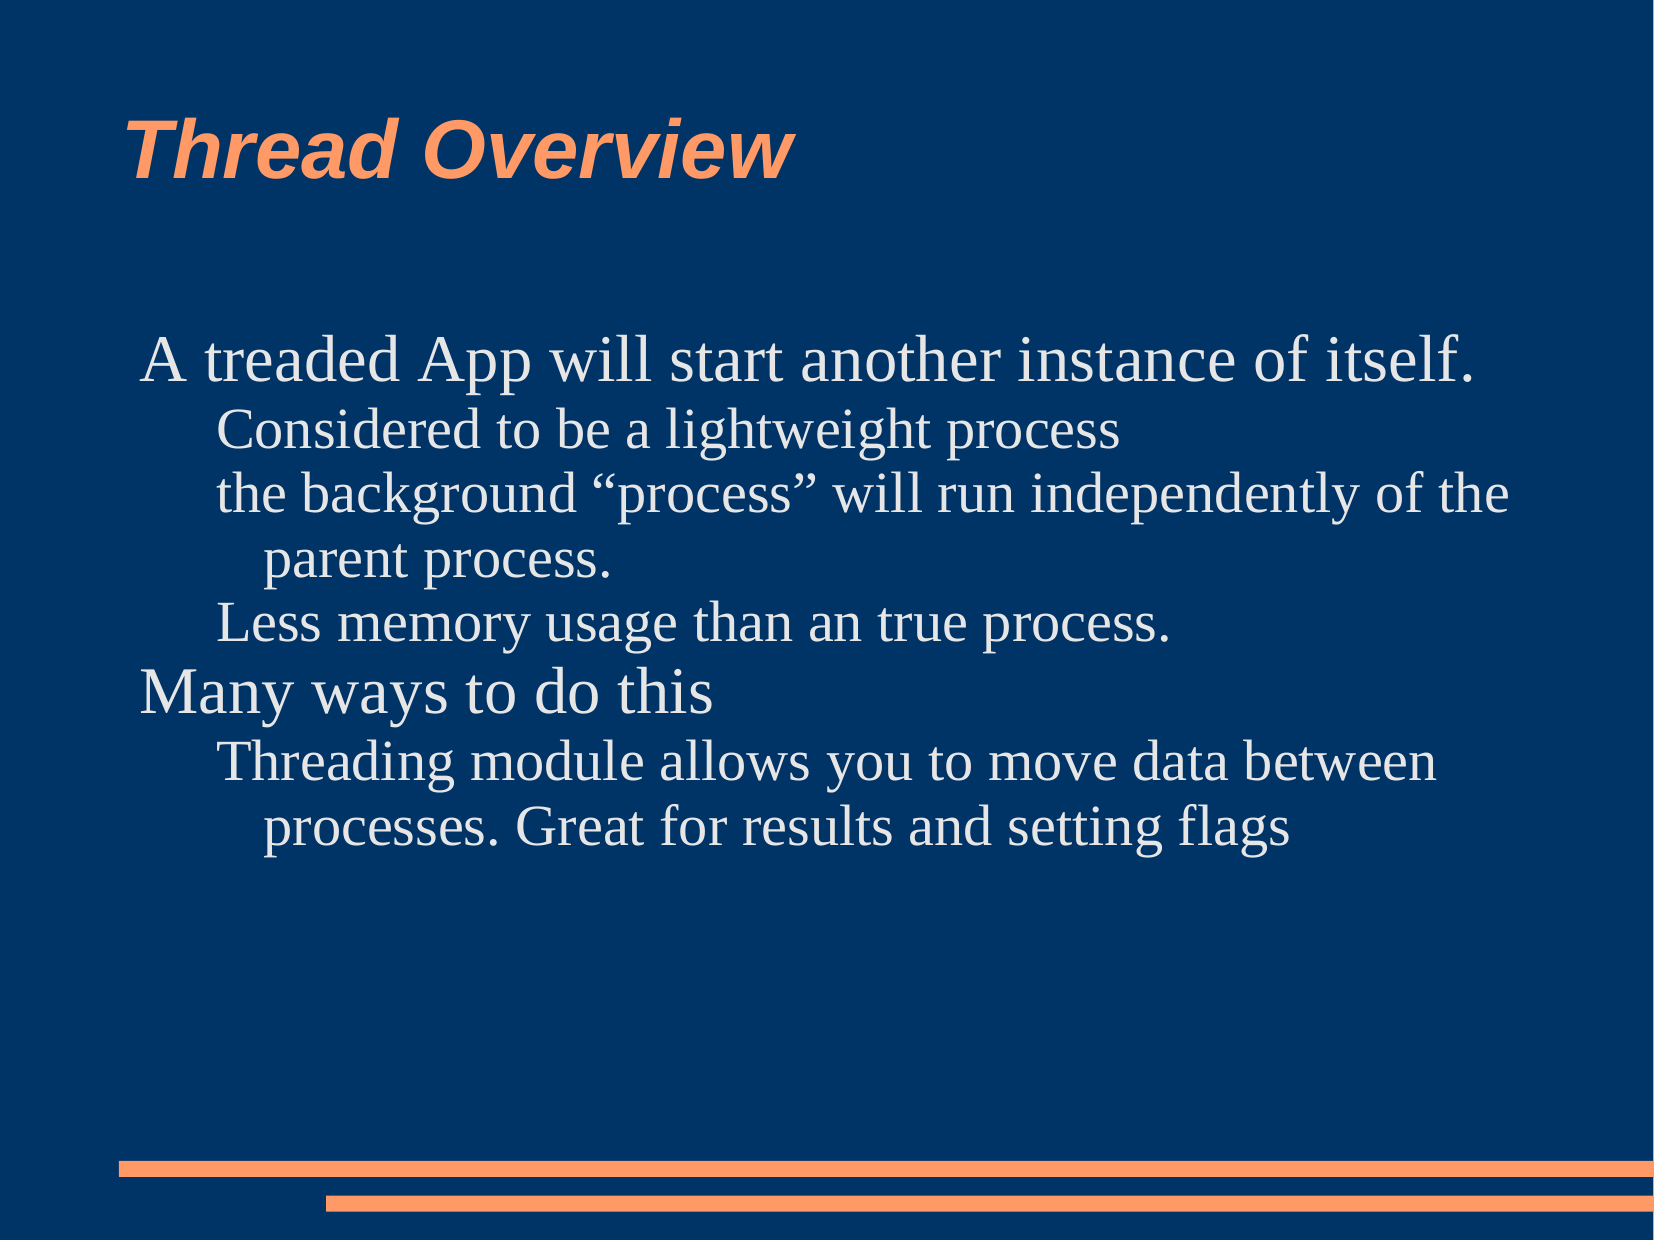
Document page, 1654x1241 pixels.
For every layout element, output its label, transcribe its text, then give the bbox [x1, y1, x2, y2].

title Thread Overview [121, 46, 1534, 254]
list A treaded App will start another instance of itself. Considered to be a lightweight process the background “process” will run independently of the parent process. Less memory usage than an true process. Many ways to do this Threading module allows you to move data between processes. Great for results and setting flags [121, 322, 1561, 1133]
